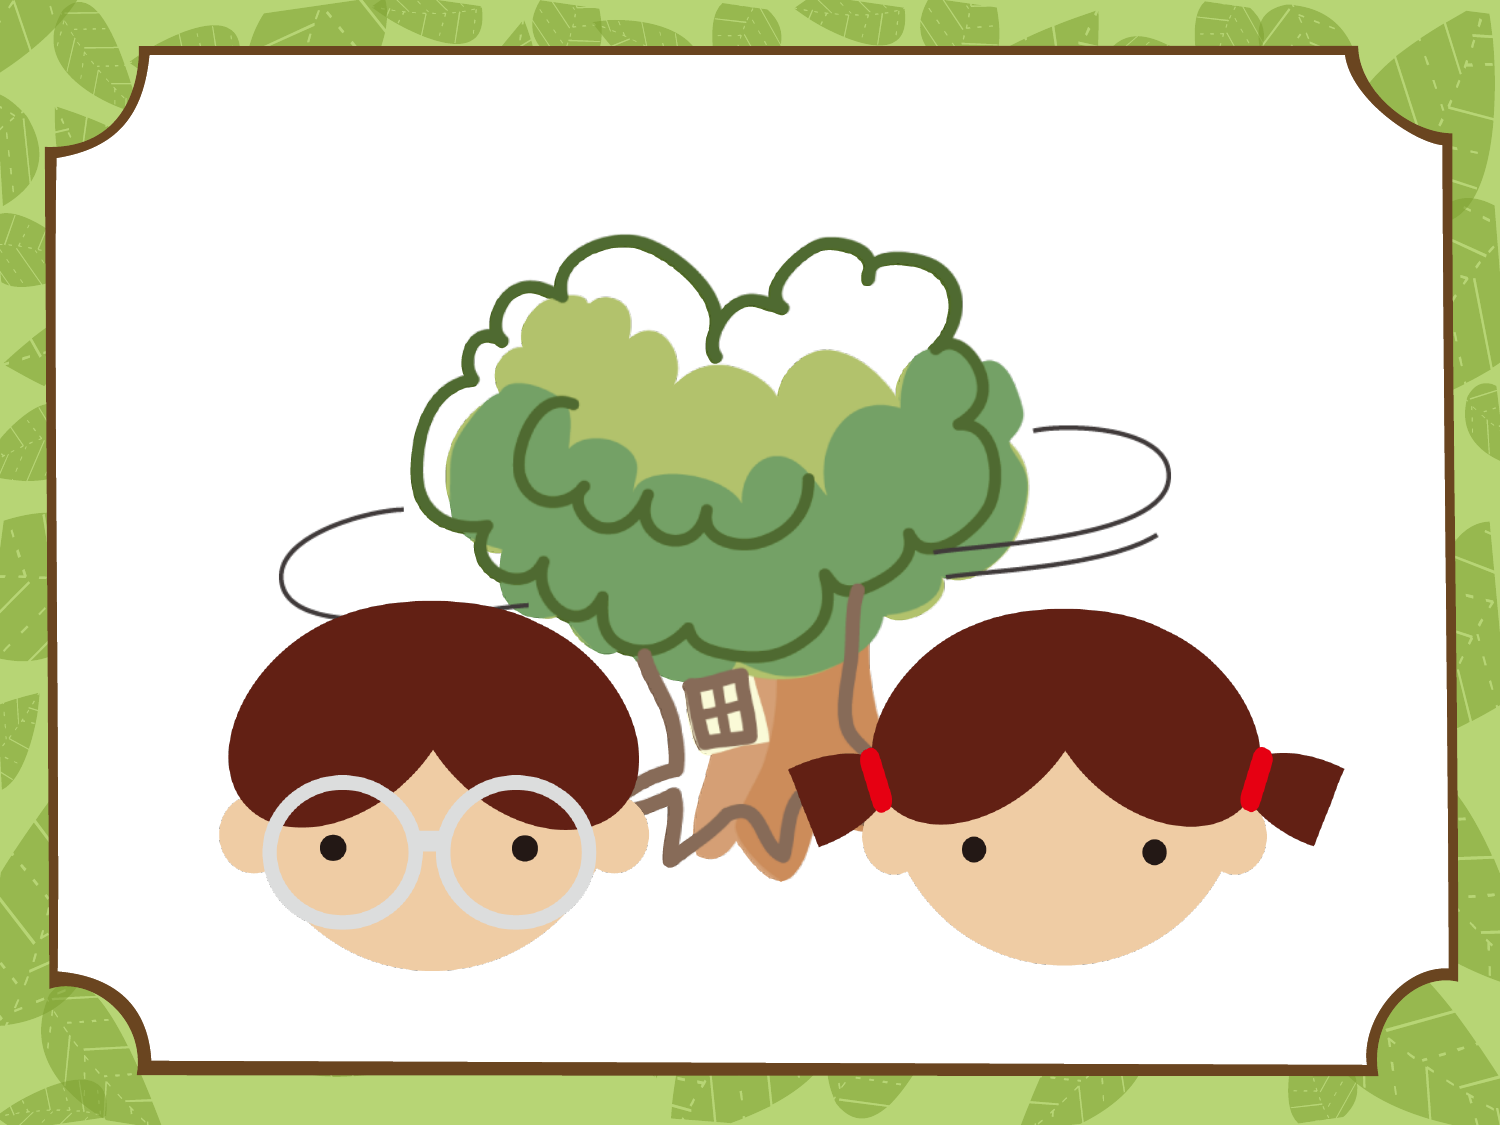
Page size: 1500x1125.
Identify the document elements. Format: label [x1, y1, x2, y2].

picture [218, 101, 1347, 988]
